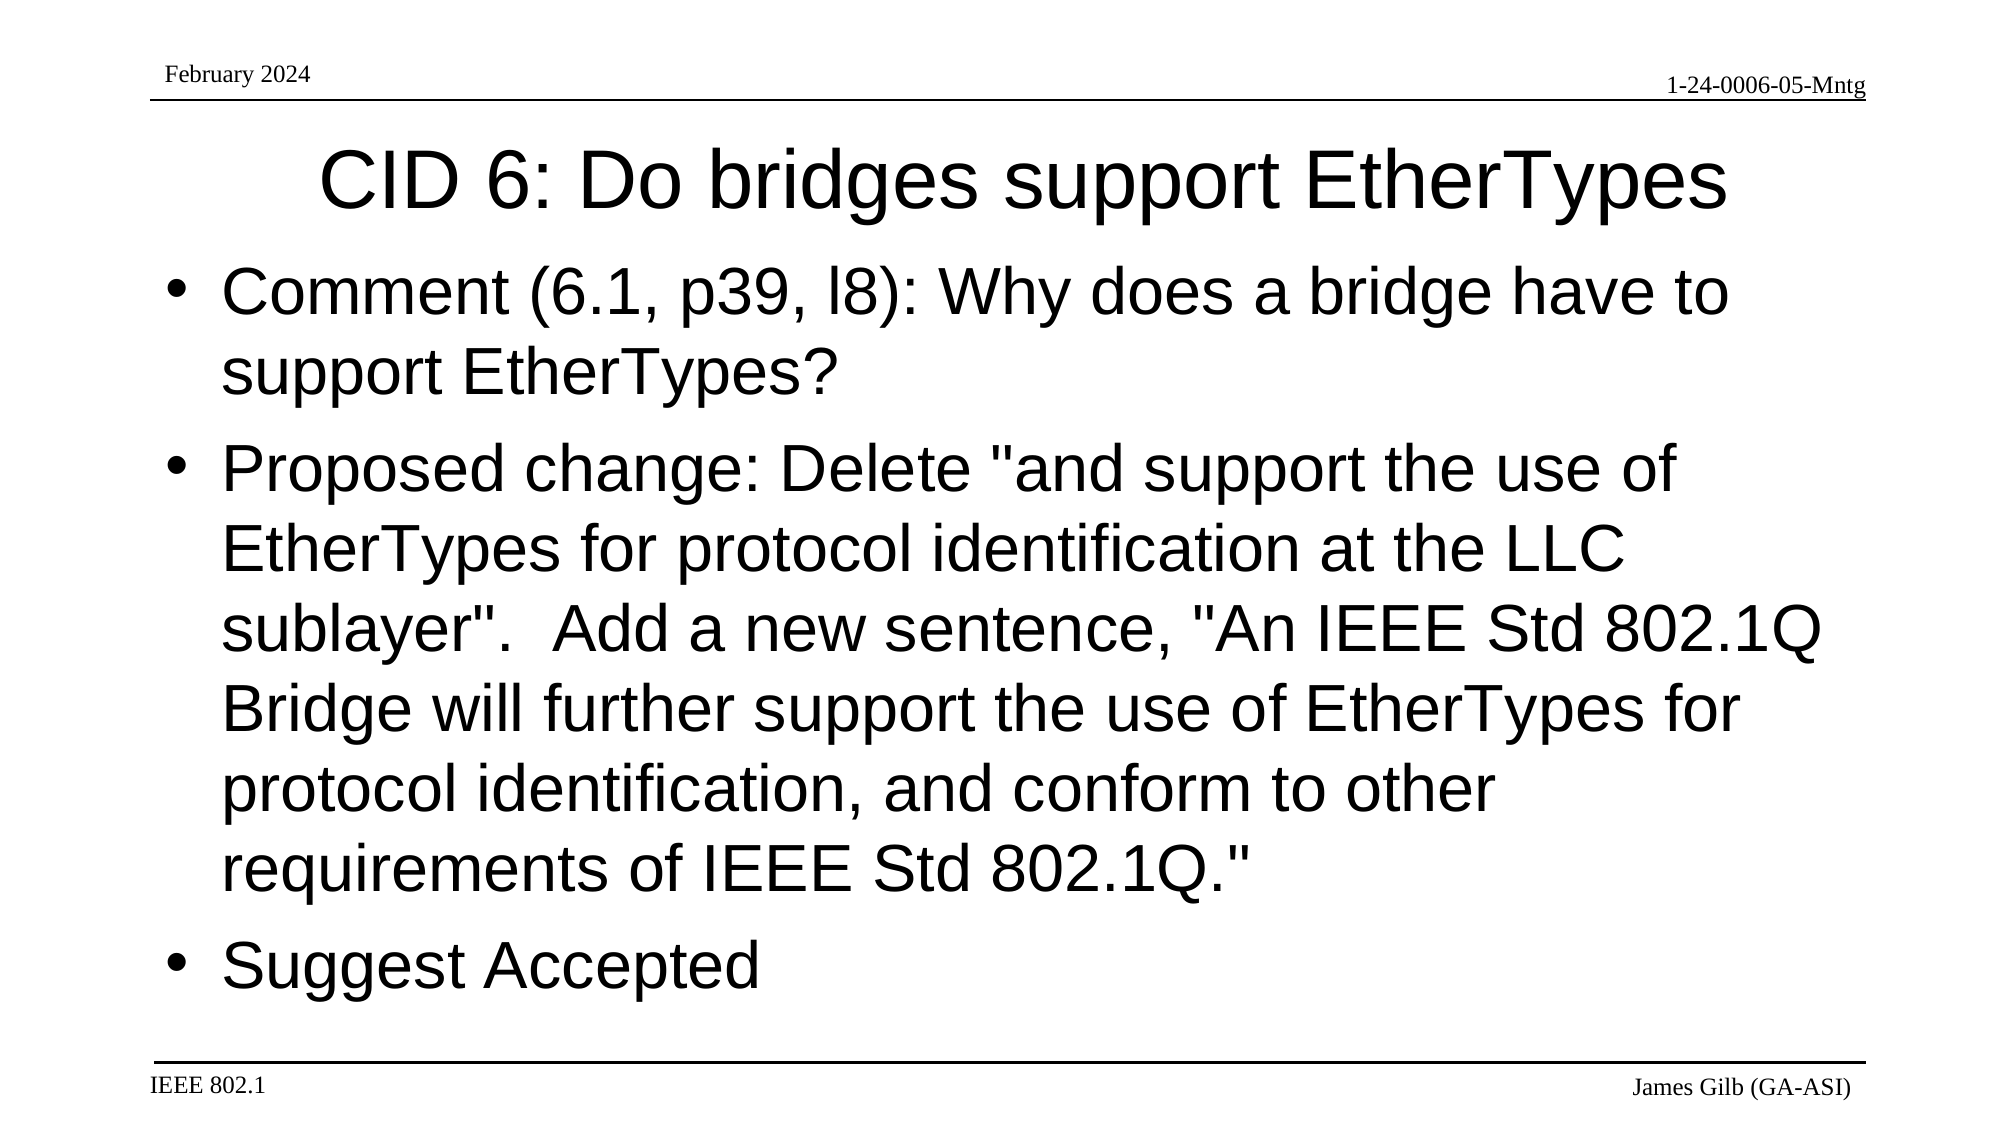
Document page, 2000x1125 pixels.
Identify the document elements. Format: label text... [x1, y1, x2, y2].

list Comment (6.1, p39, l8): Why does a bridge have to support EtherTypes? Proposed change: Delete "and support the use of EtherTypes for protocol identification at the LLC sublayer". Add a new sentence, "An IEEE Std 802.1Q Bridge will further support the use of EtherTypes for protocol identification, and conform to other requirements of IEEE Std 802.1Q." Suggest Accepted [149, 239, 1900, 1051]
title CID 6: Do bridges support EtherTypes [149, 112, 1900, 238]
